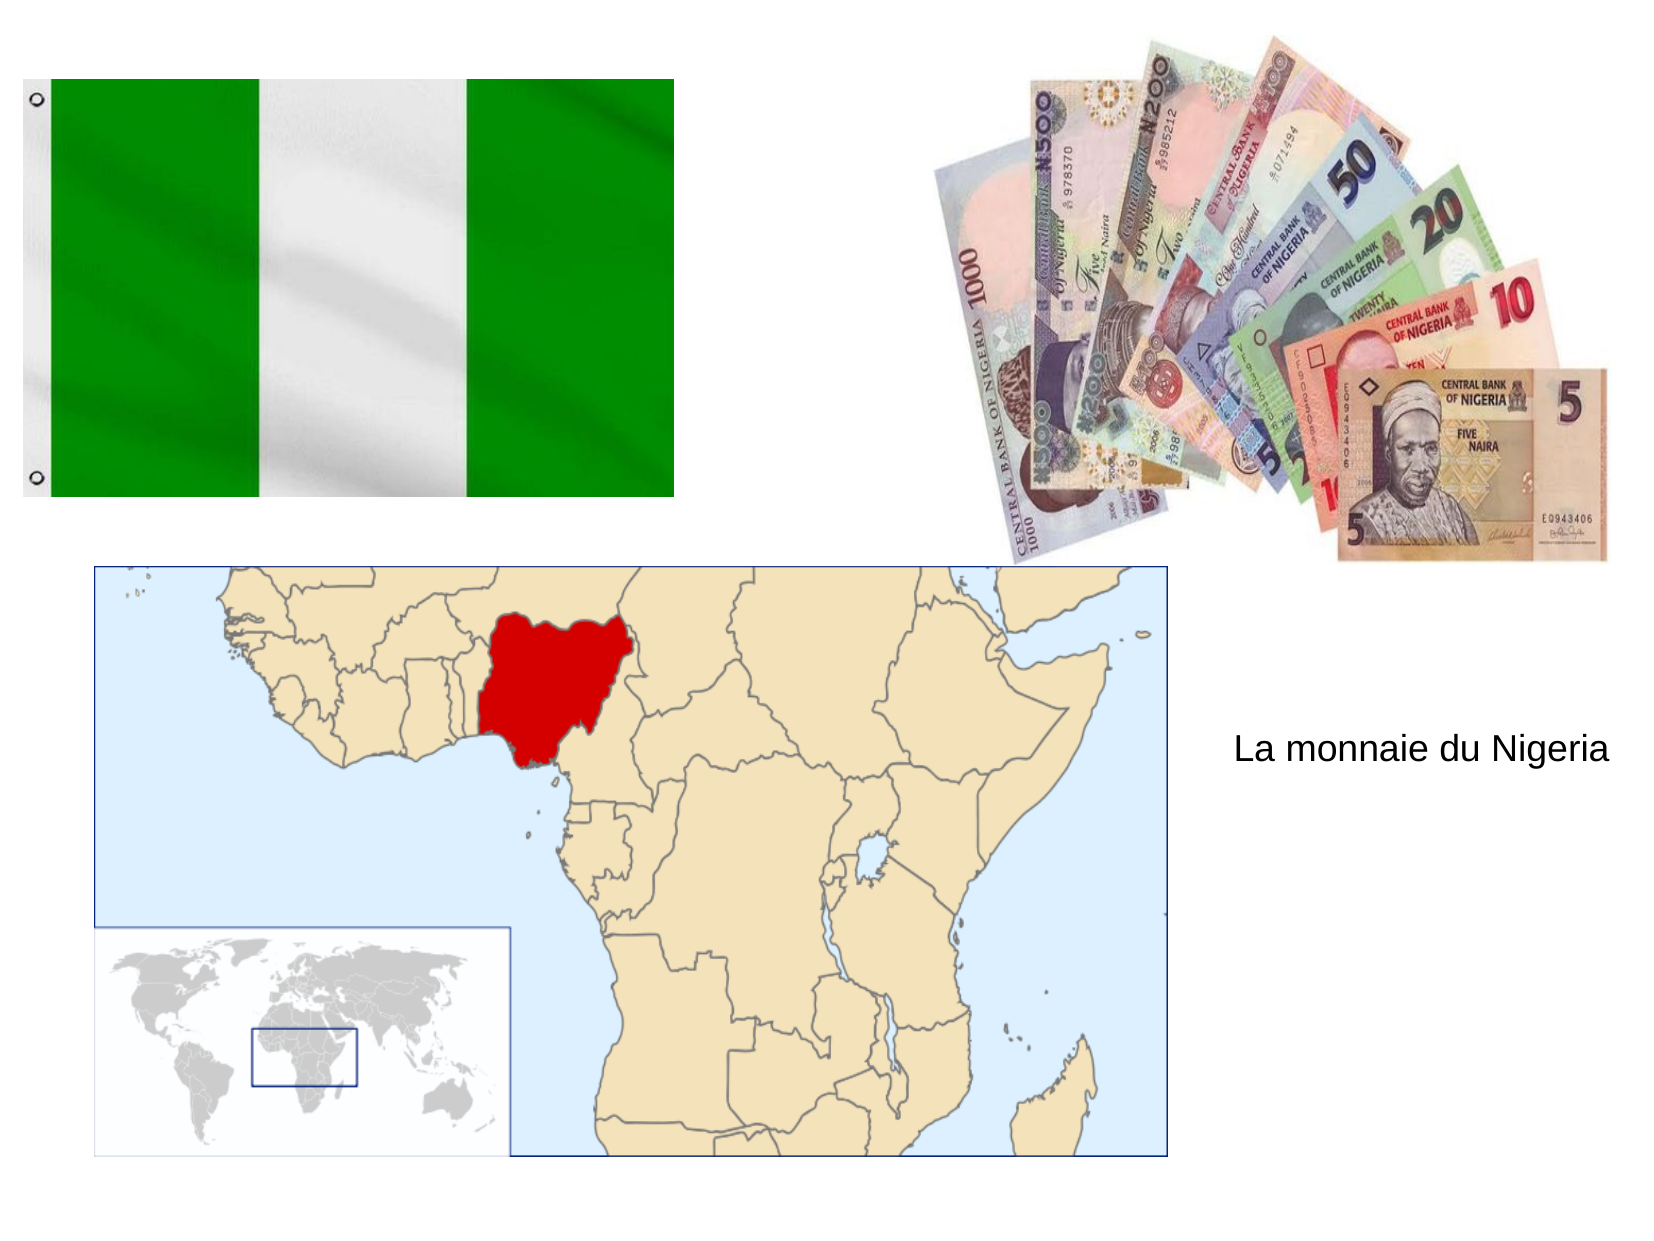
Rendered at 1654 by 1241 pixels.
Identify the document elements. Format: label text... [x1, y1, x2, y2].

picture [23, 79, 674, 497]
picture [94, 566, 1168, 1157]
text_box La monnaie du Nigeria [1218, 720, 1625, 778]
picture [933, 35, 1611, 565]
